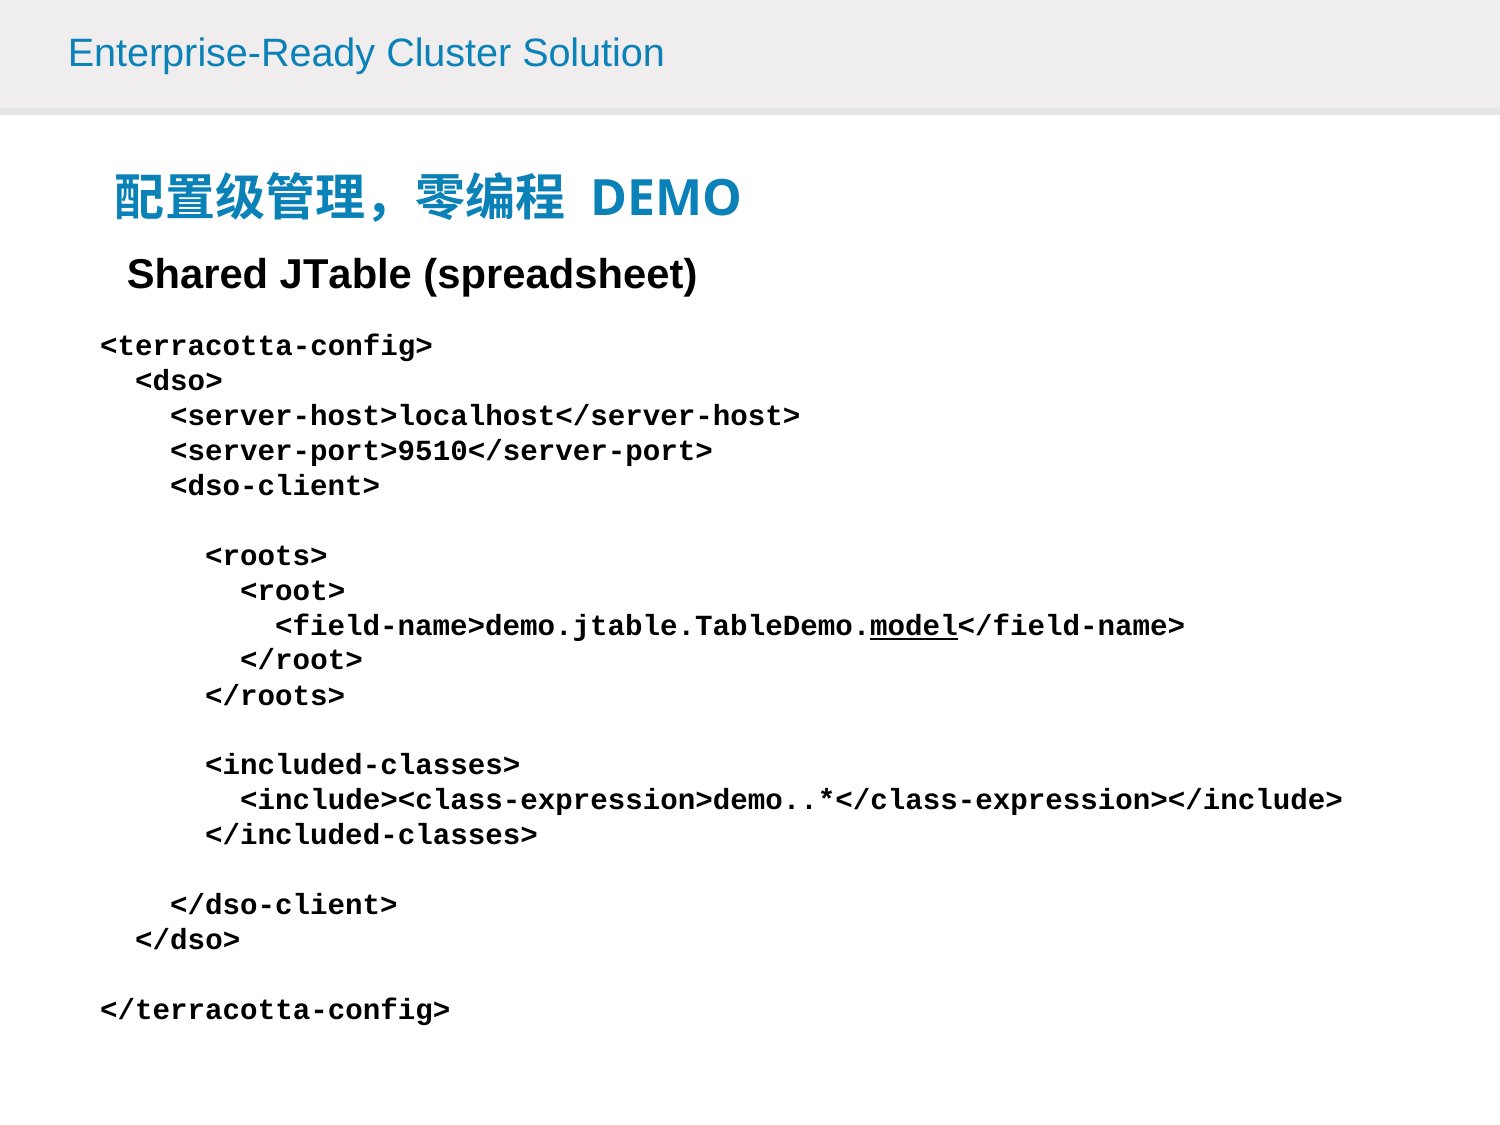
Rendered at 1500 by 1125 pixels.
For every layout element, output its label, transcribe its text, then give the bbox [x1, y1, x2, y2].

title 配置级管理，零编程 DEMO [100, 148, 916, 238]
picture [0, 0, 1500, 115]
list Shared JTable (spreadsheet) [112, 243, 1342, 326]
text_box <terracotta-config> <dso> <server-host>localhost</server-host> <server-port>9510</server-port> <dso-client> <roots> <root> <field-name>demo.jtable.TableDemo.model</field-name> </root> </roots> <included-classes> <include><class-expression>demo..*</class-expression></include> </included-classes> </dso-client> </dso> </terracotta-config> [100, 326, 1461, 1026]
